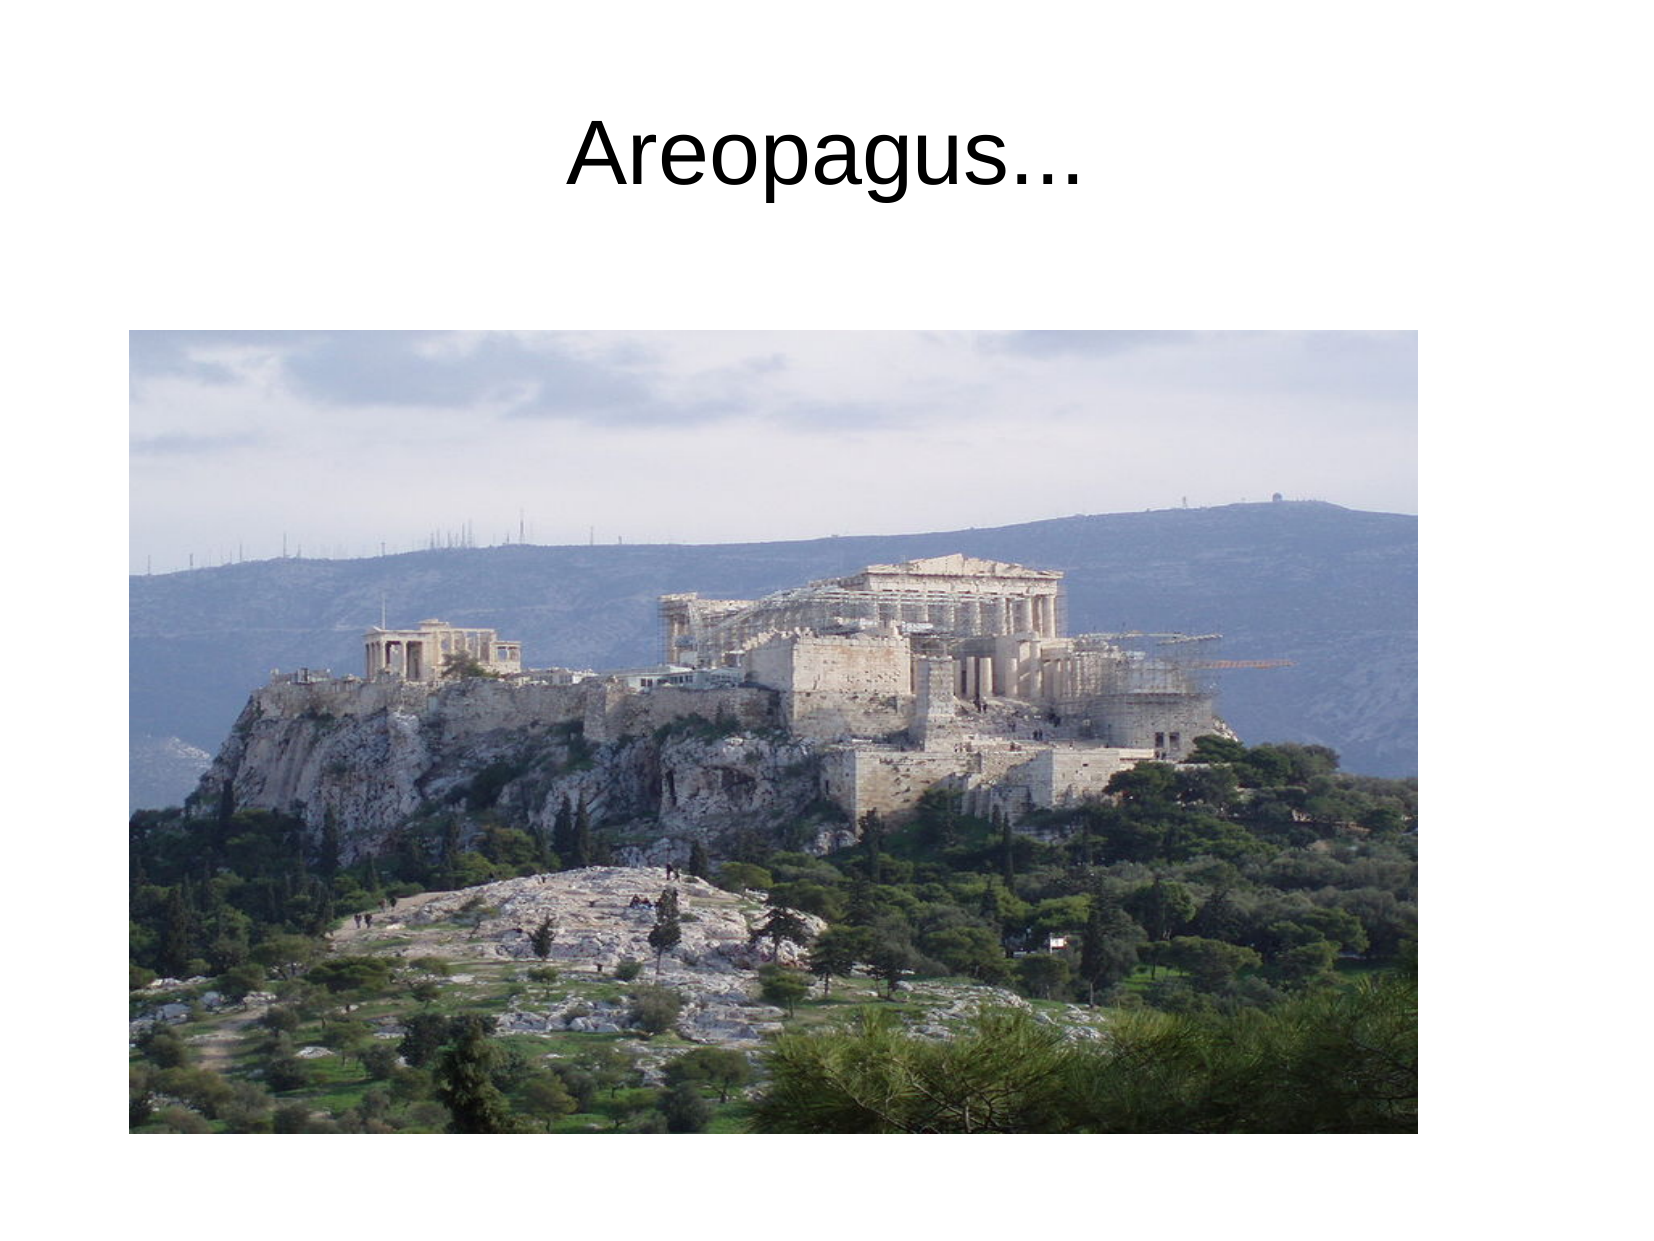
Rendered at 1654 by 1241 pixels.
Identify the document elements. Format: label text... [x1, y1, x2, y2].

title Areopagus... [82, 49, 1571, 257]
picture [129, 330, 1418, 1134]
